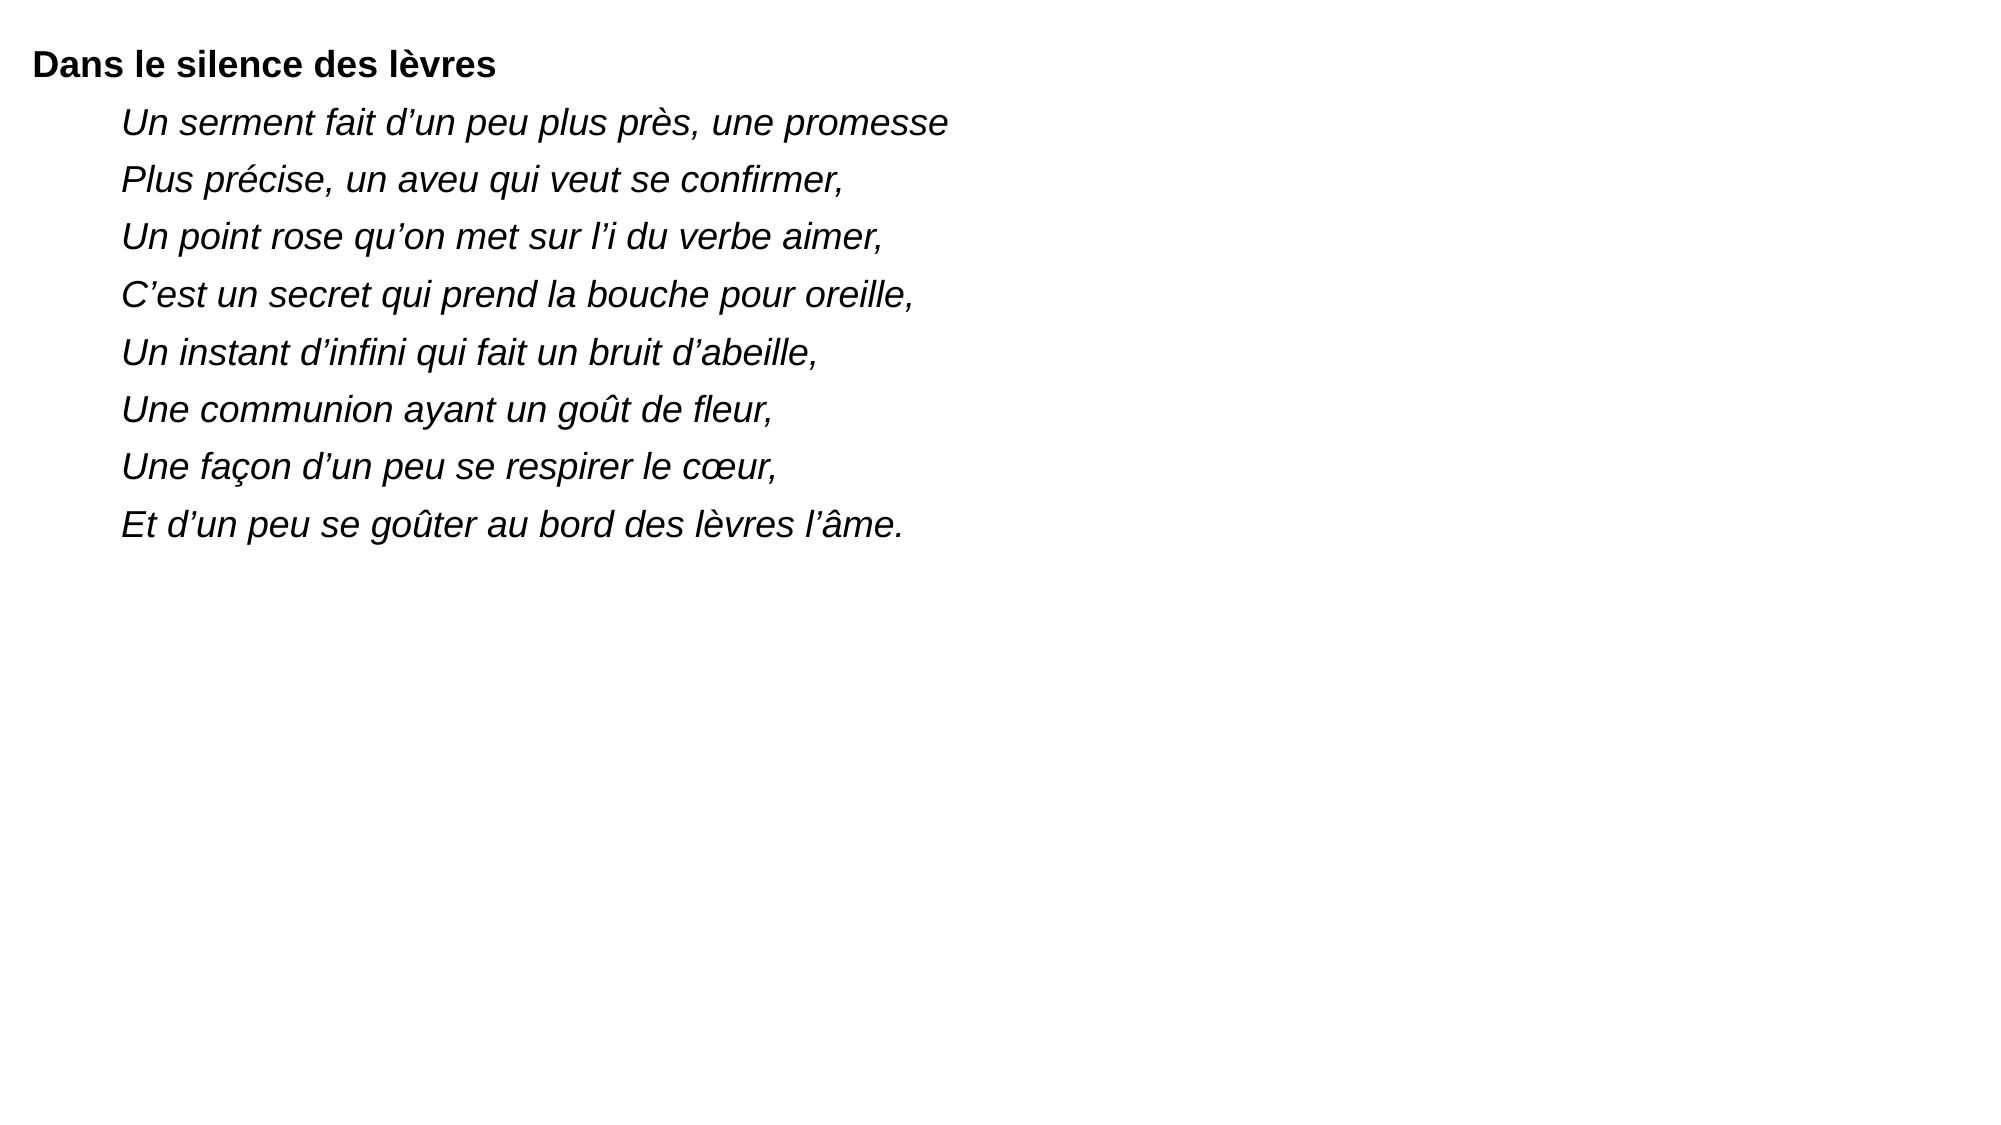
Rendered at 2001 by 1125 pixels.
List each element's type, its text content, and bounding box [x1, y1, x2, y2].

text_box Dans le silence des lèvres Un serment fait d’un peu plus près, une promesse Plus précise, un aveu qui veut se confirmer, Un point rose qu’on met sur l’i du verbe aimer, C’est un secret qui prend la bouche pour oreille, Un instant d’infini qui fait un bruit d’abeille, Une communion ayant un goût de fleur, Une façon d’un peu se respirer le cœur, Et d’un peu se goûter au bord des lèvres l’âme. [17, 32, 1905, 717]
